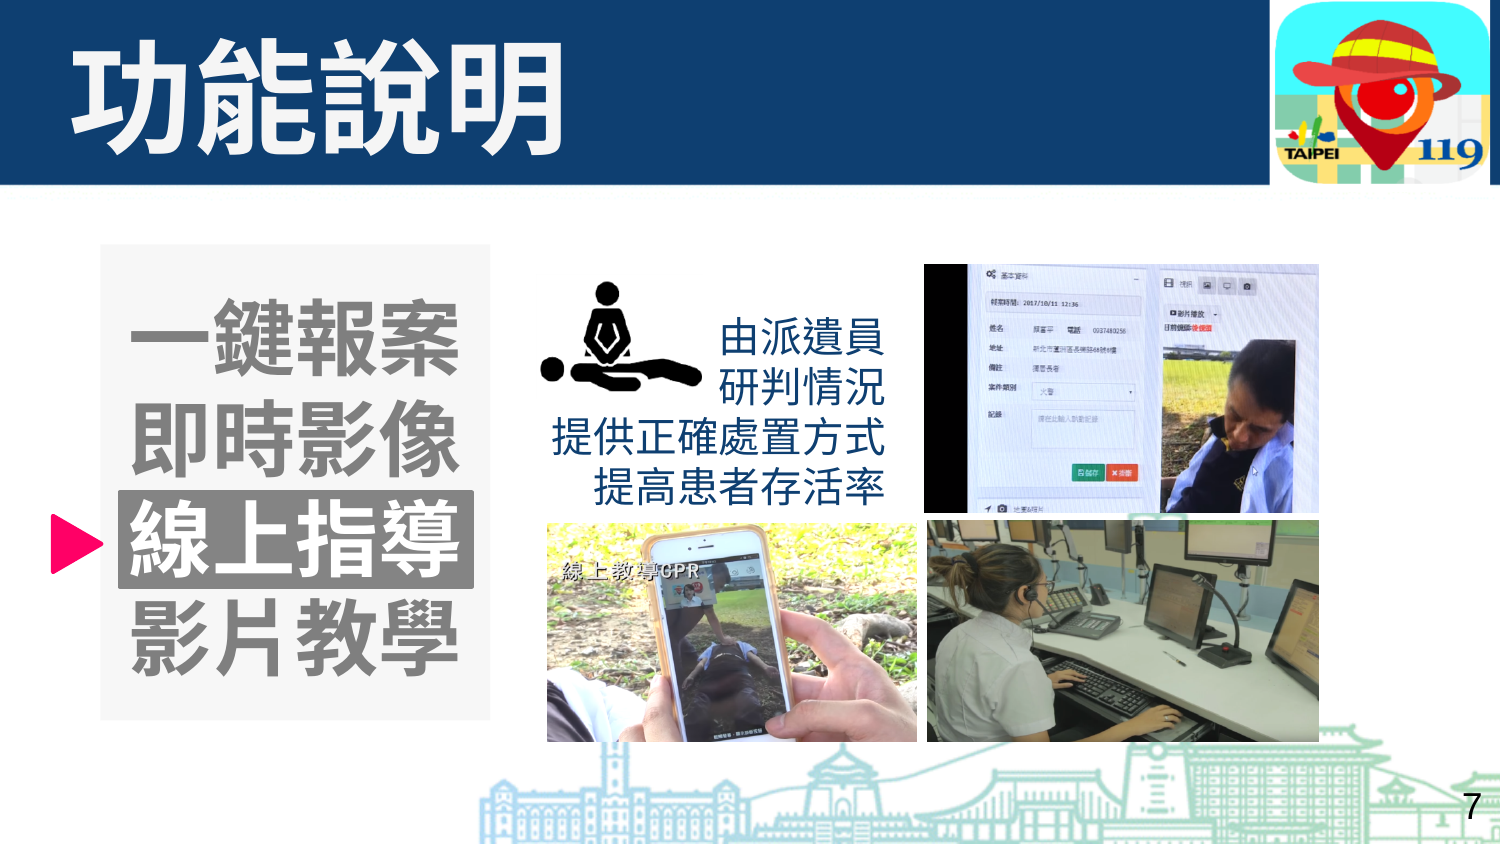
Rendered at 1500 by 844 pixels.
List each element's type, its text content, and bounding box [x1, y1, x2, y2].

picture [927, 520, 1319, 742]
text_box 由派遺員 研判情況 提供正確處置方式 提高患者存活率 [537, 304, 915, 519]
picture [536, 274, 703, 399]
picture [547, 523, 917, 742]
text_box [53, 515, 102, 572]
text_box 功能說明 [53, 12, 941, 162]
picture [924, 264, 1319, 513]
text_box 一鍵報案即時影像 線上指導影片教學 [100, 244, 490, 720]
text_box 7 [1446, 774, 1500, 836]
picture [1269, 0, 1491, 192]
